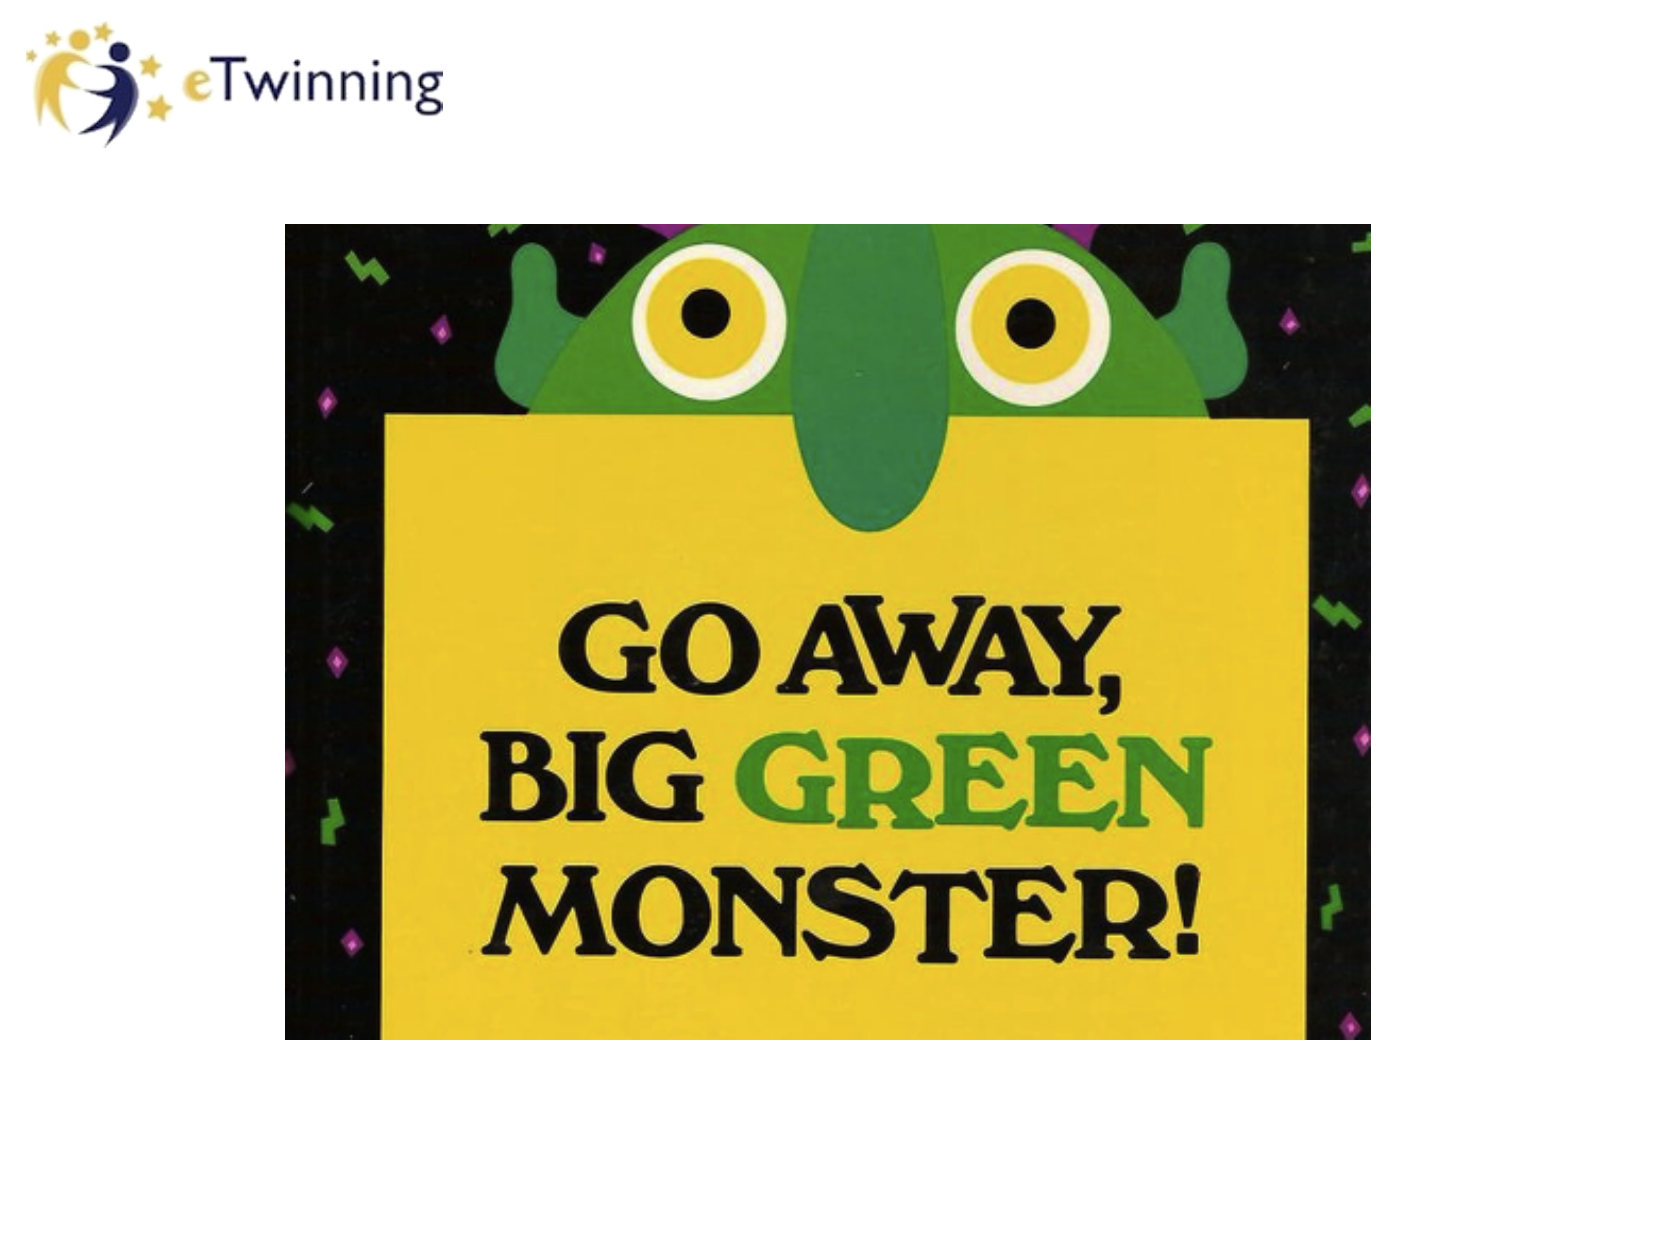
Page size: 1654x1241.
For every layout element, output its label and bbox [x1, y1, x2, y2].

picture [26, 20, 443, 148]
picture [285, 224, 1371, 1040]
